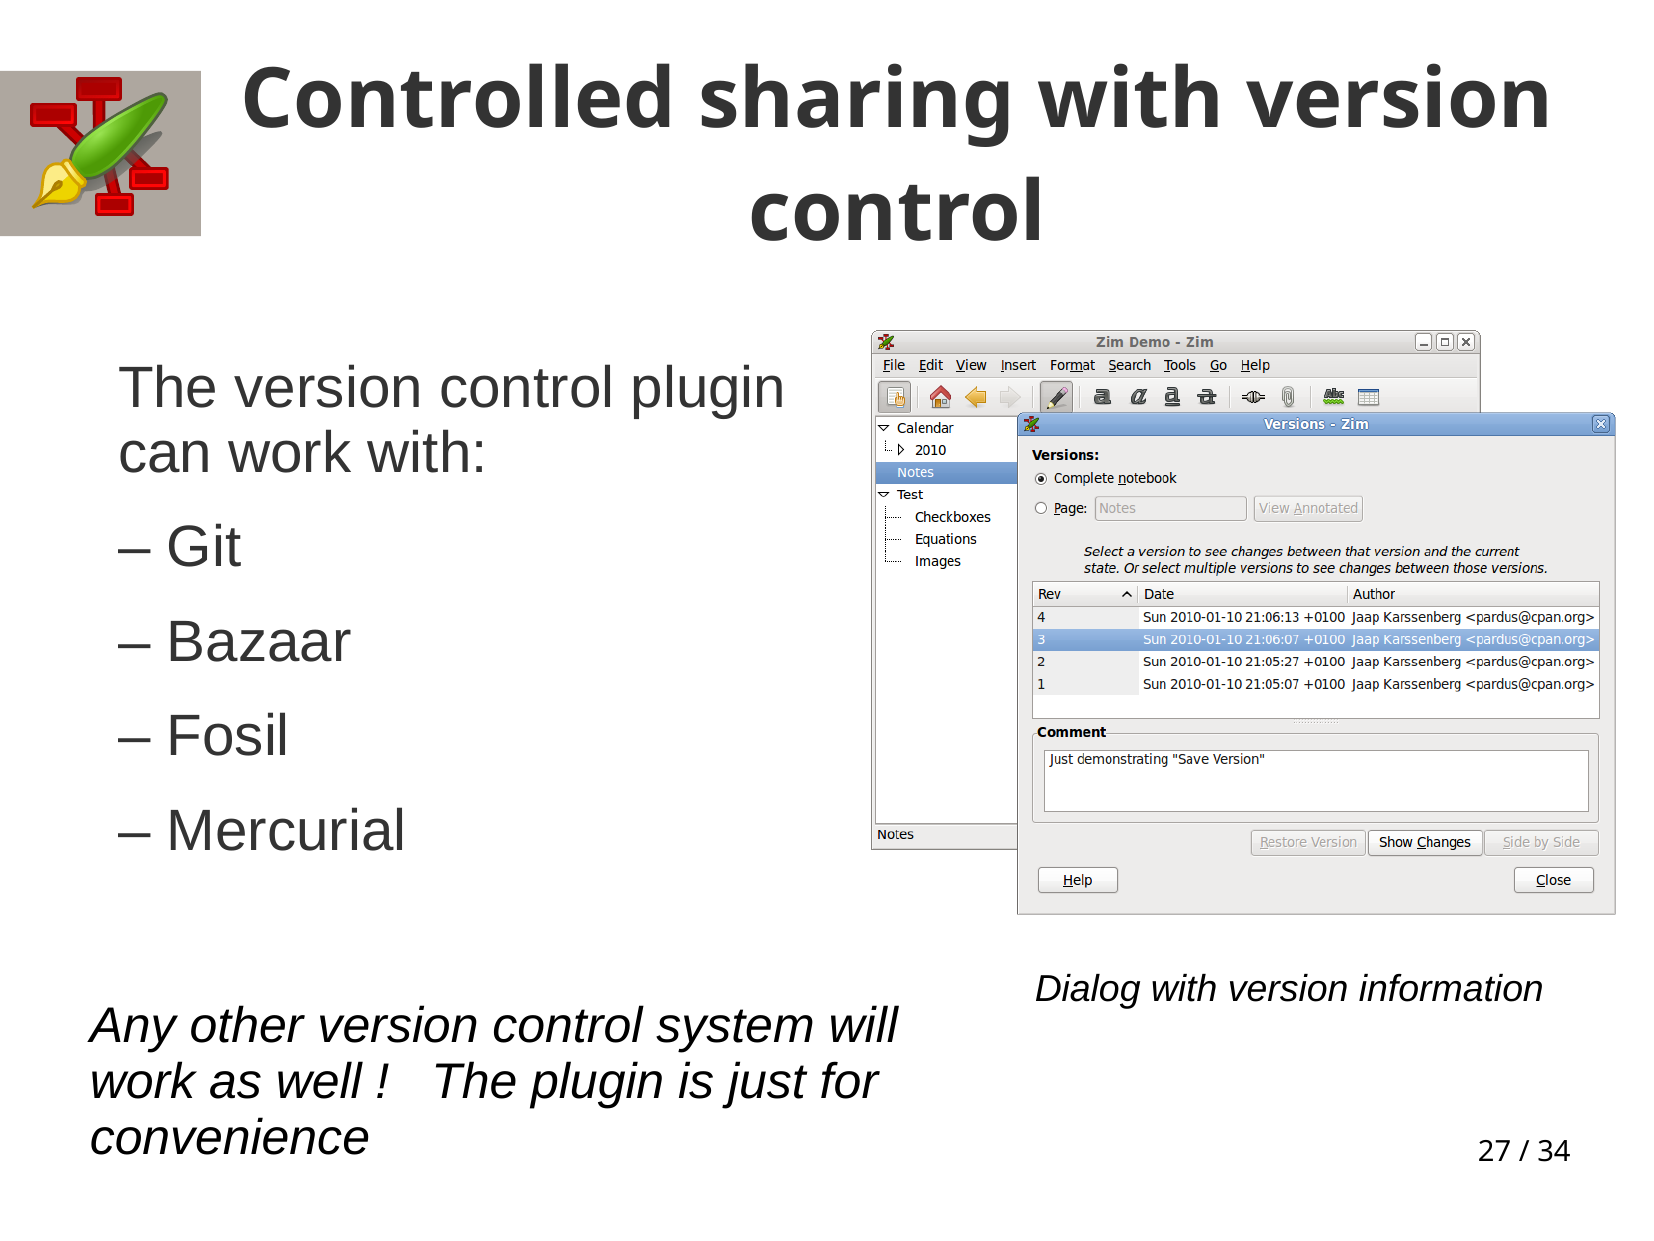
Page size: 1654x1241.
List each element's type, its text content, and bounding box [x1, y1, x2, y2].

title Controlled sharing with version control [224, 47, 1571, 257]
text_box Any other version control system will work as well ! The plugin is just for convenience [75, 990, 916, 1174]
list The version control plugin can work with: – Git – Bazaar – Fosil – Mercurial [118, 354, 810, 990]
text_box Dialog with version information [1020, 960, 1559, 1017]
picture [870, 329, 1616, 916]
